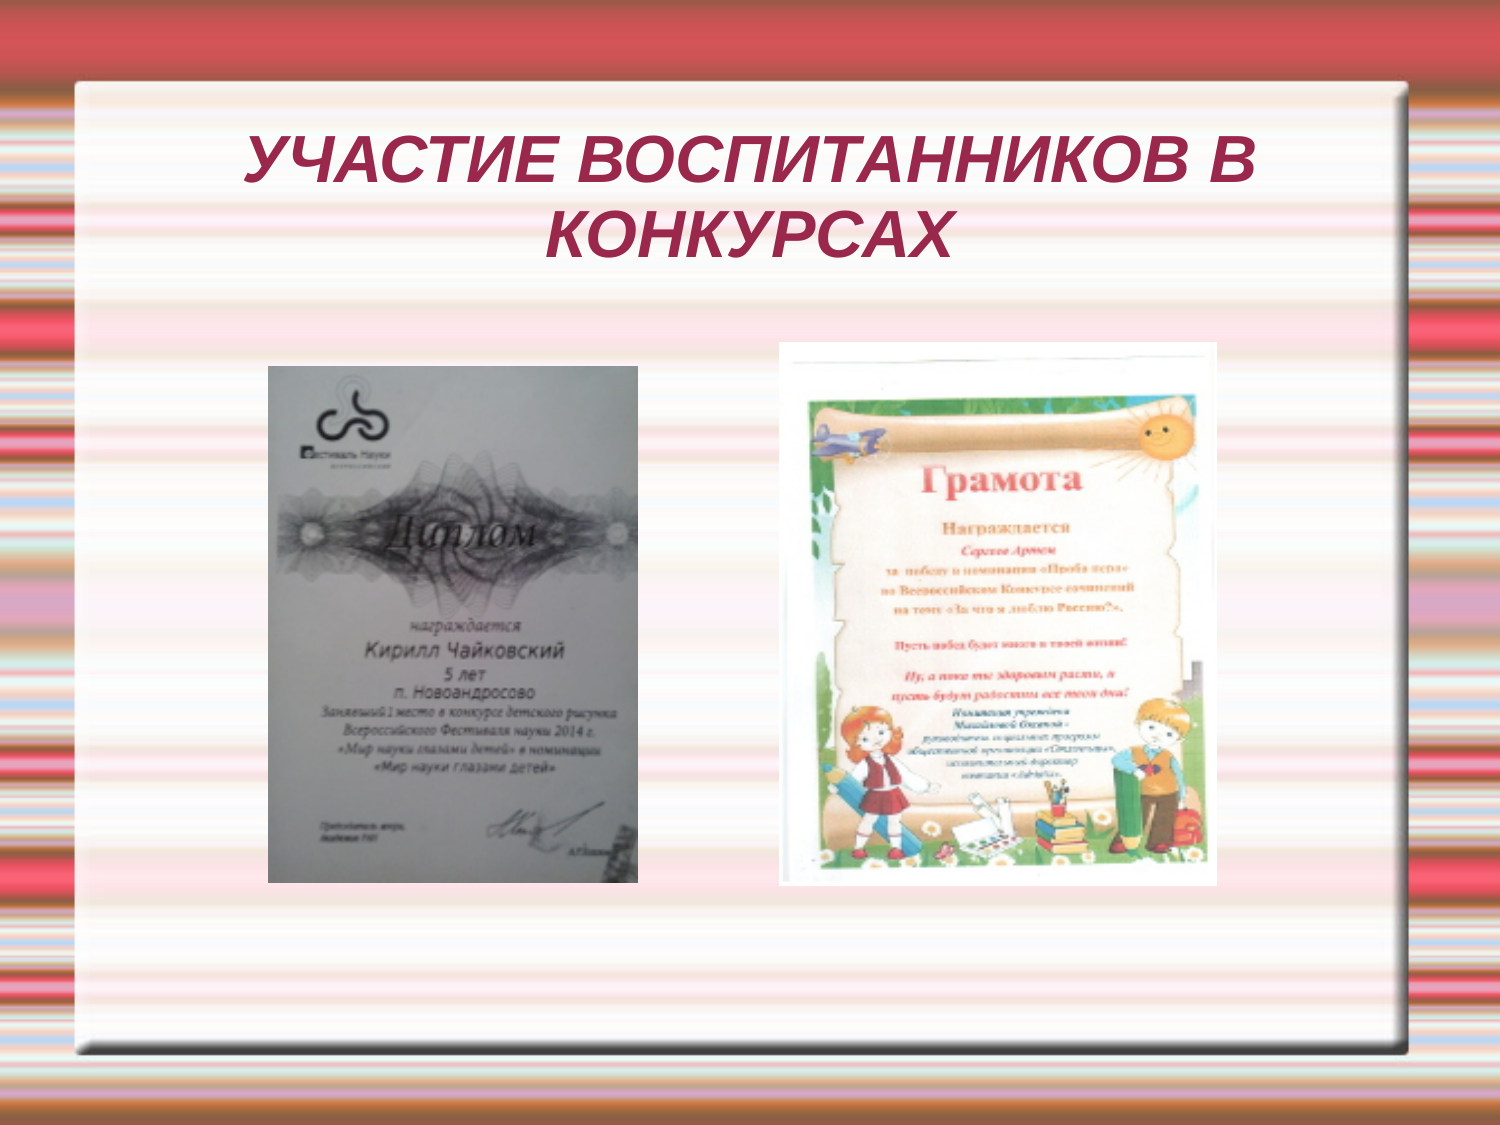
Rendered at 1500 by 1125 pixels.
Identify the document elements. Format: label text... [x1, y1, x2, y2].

picture [0, 0, 1500, 1125]
title УЧАСТИЕ ВОСПИТАННИКОВ В КОНКУРСАХ [110, 104, 1391, 292]
